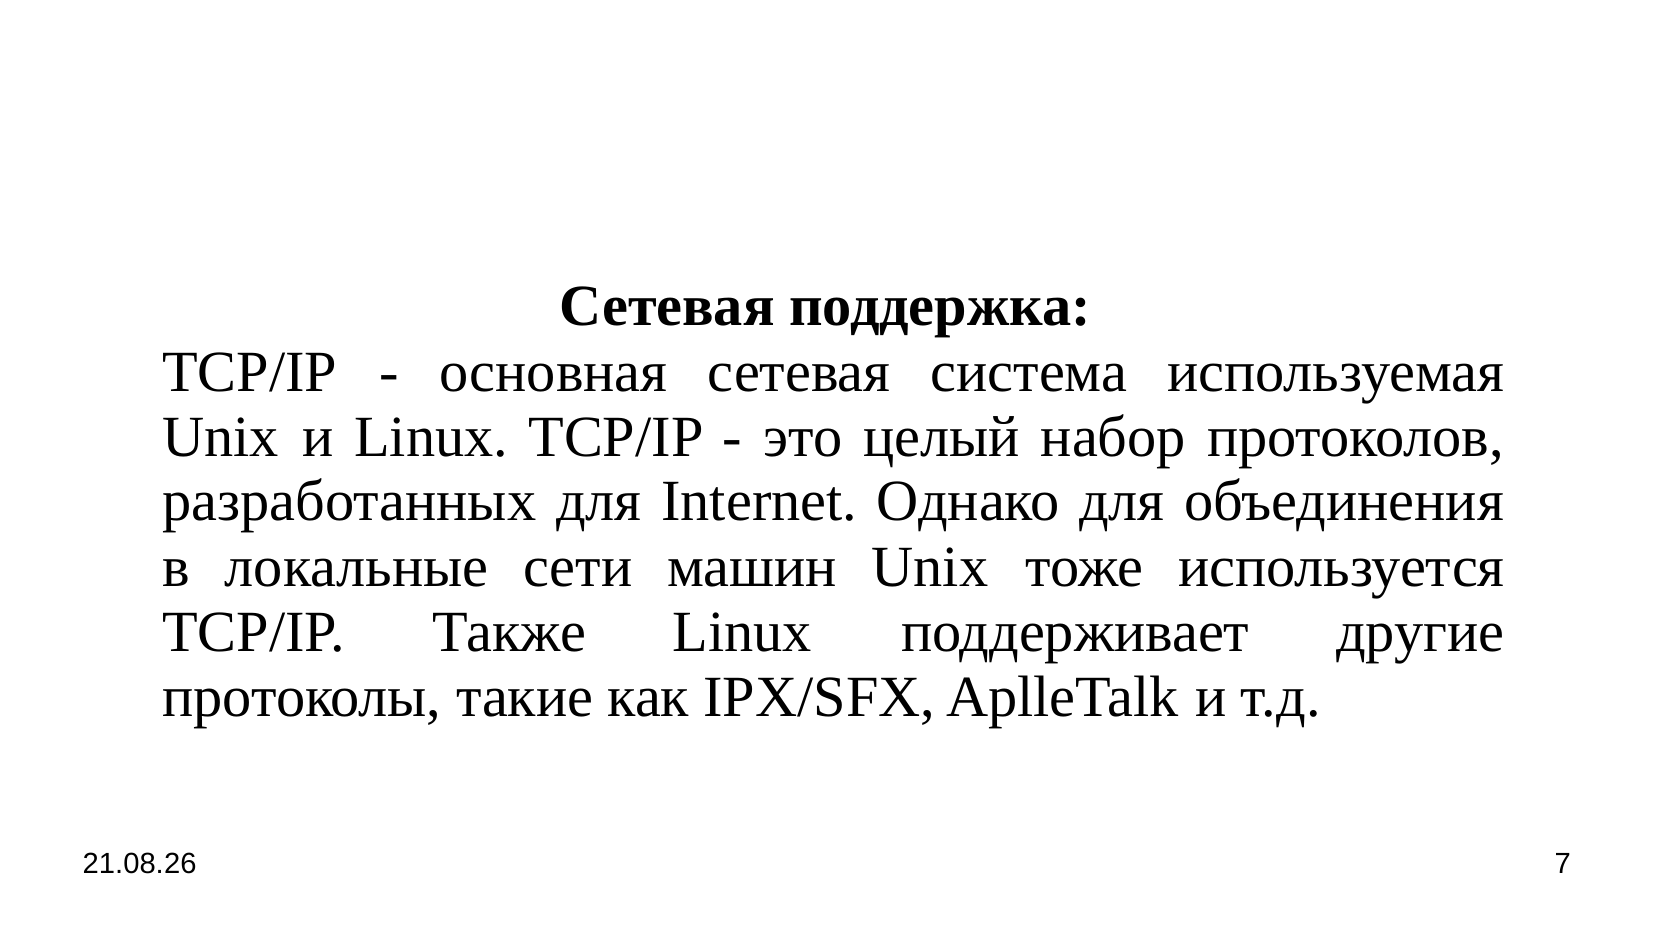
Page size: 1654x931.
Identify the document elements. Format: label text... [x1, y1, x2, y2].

text_box Сетевая поддержка: TCP/IP - основная сетевая система используемая Unix и Linux. TCP/IP - это целый набор протоколов, разработанных для Internet. Однако для объединения в локальные сети машин Unix тоже используется TCP/IP. Также Linux поддерживает другие протоколы, такие как IPX/SFX, AplleTalk и т.д. [147, 265, 1520, 754]
